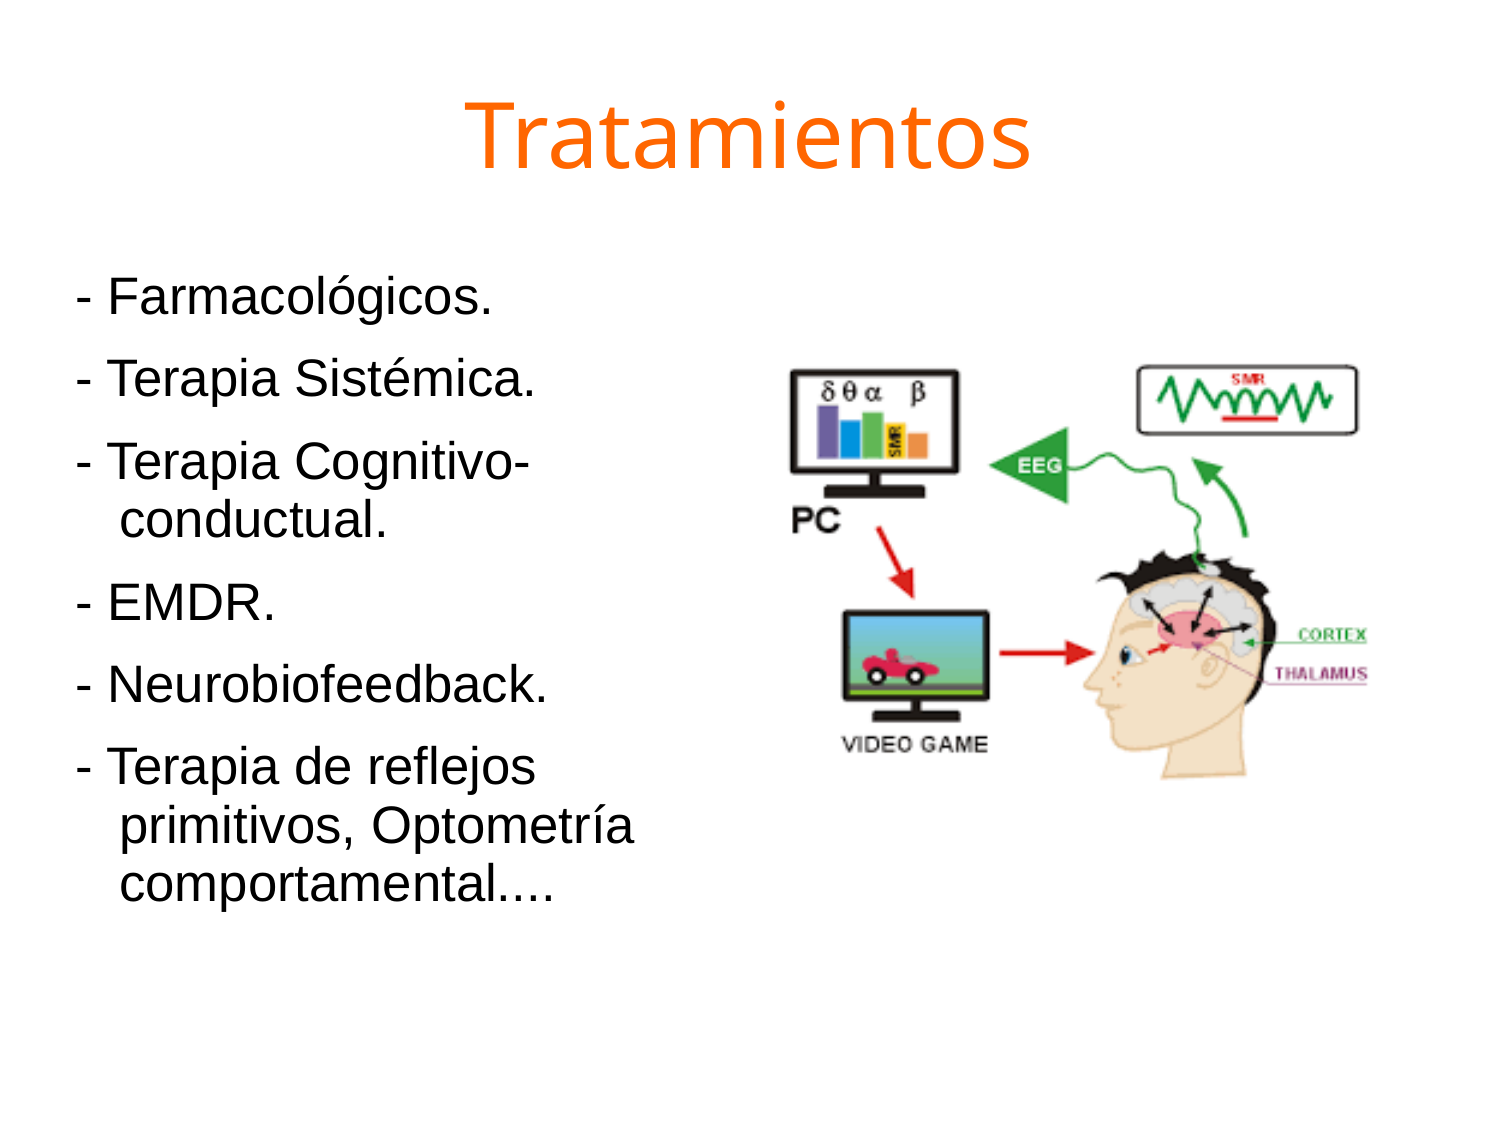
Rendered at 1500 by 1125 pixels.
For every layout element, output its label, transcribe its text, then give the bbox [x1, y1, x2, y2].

list - Farmacológicos. - Terapia Sistémica. - Terapia Cognitivo-conductual. - EMDR. - Neurobiofeedback. - Terapia de reflejos primitivos, Optometría comportamental.... [74, 263, 733, 915]
title Tratamientos [75, 44, 1424, 232]
picture [767, 342, 1382, 797]
